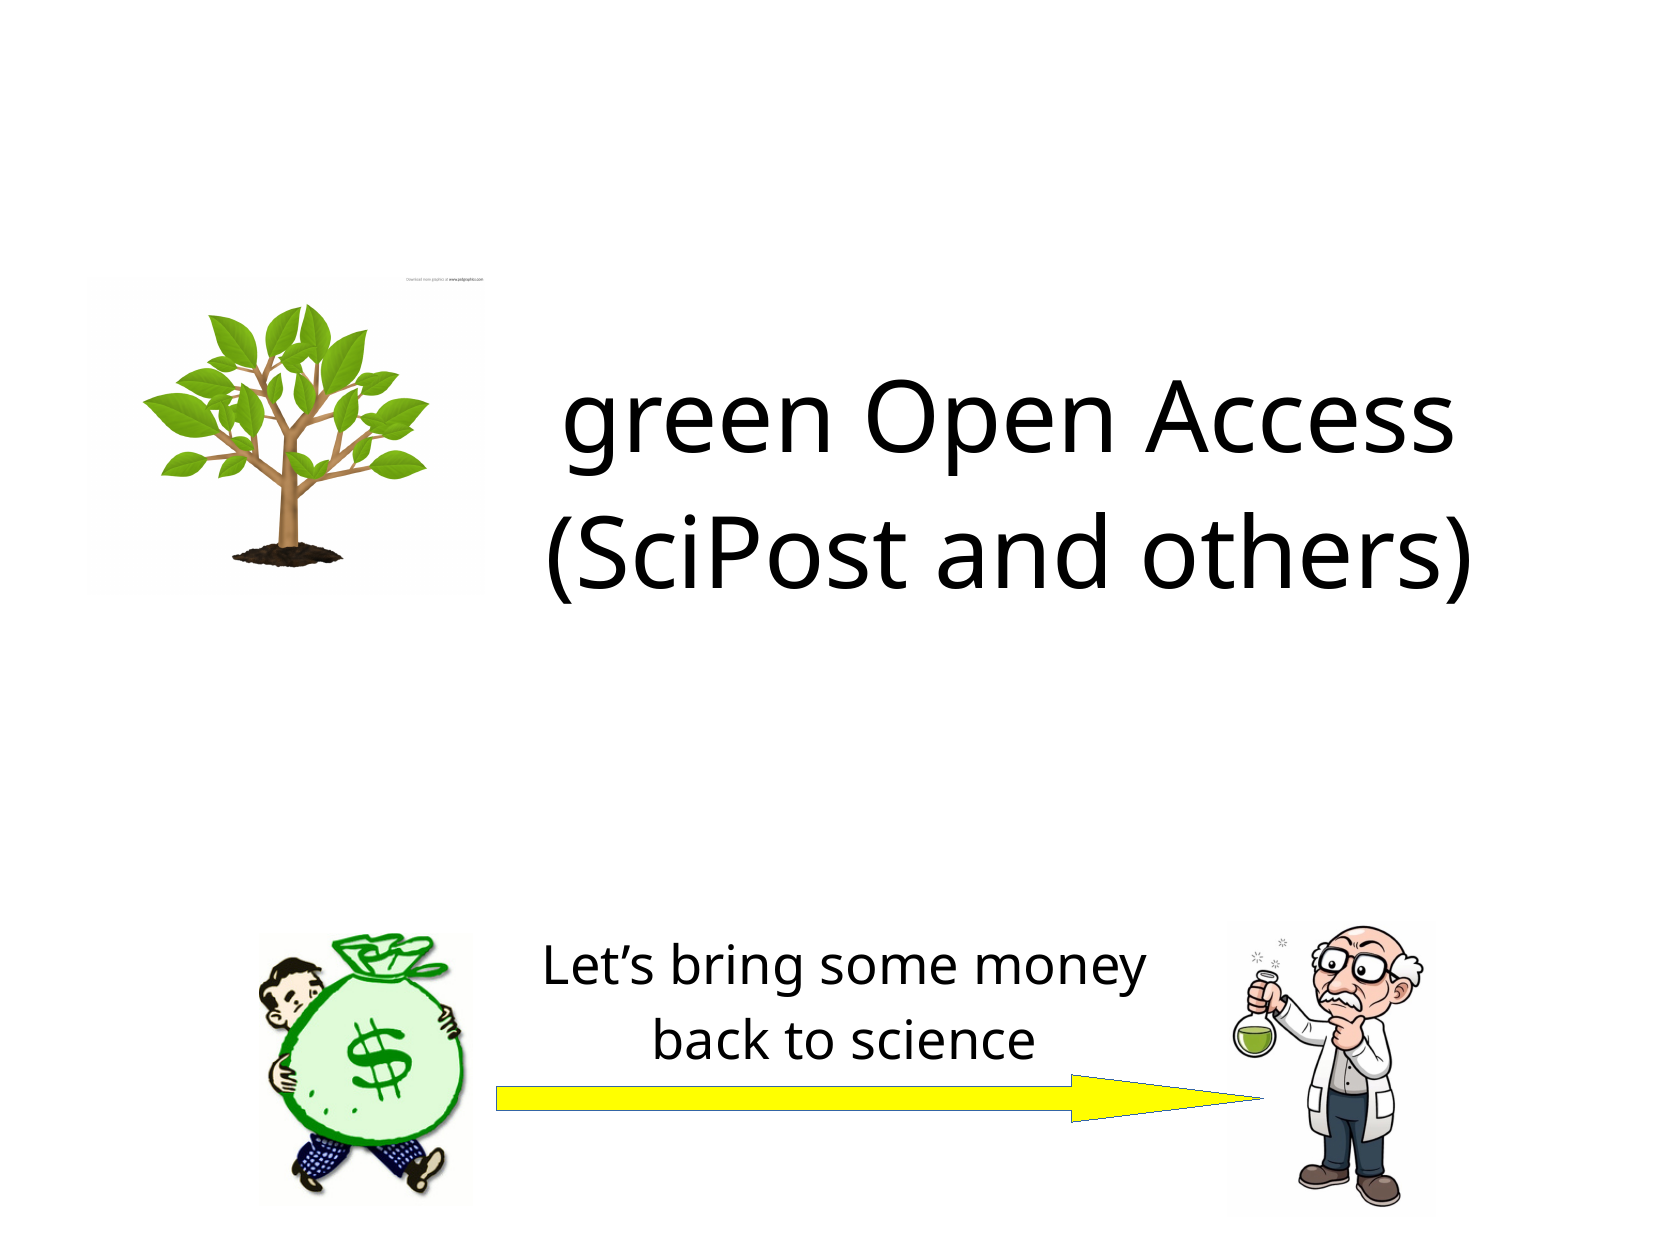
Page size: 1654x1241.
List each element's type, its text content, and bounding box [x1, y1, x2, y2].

picture [259, 933, 473, 1206]
text_box Let’s bring some money back to science [502, 919, 1188, 1069]
picture [87, 277, 485, 595]
text_box green Open Access (SciPost and others) [377, 338, 1642, 609]
picture [1227, 921, 1436, 1217]
text_box [496, 1074, 1264, 1123]
